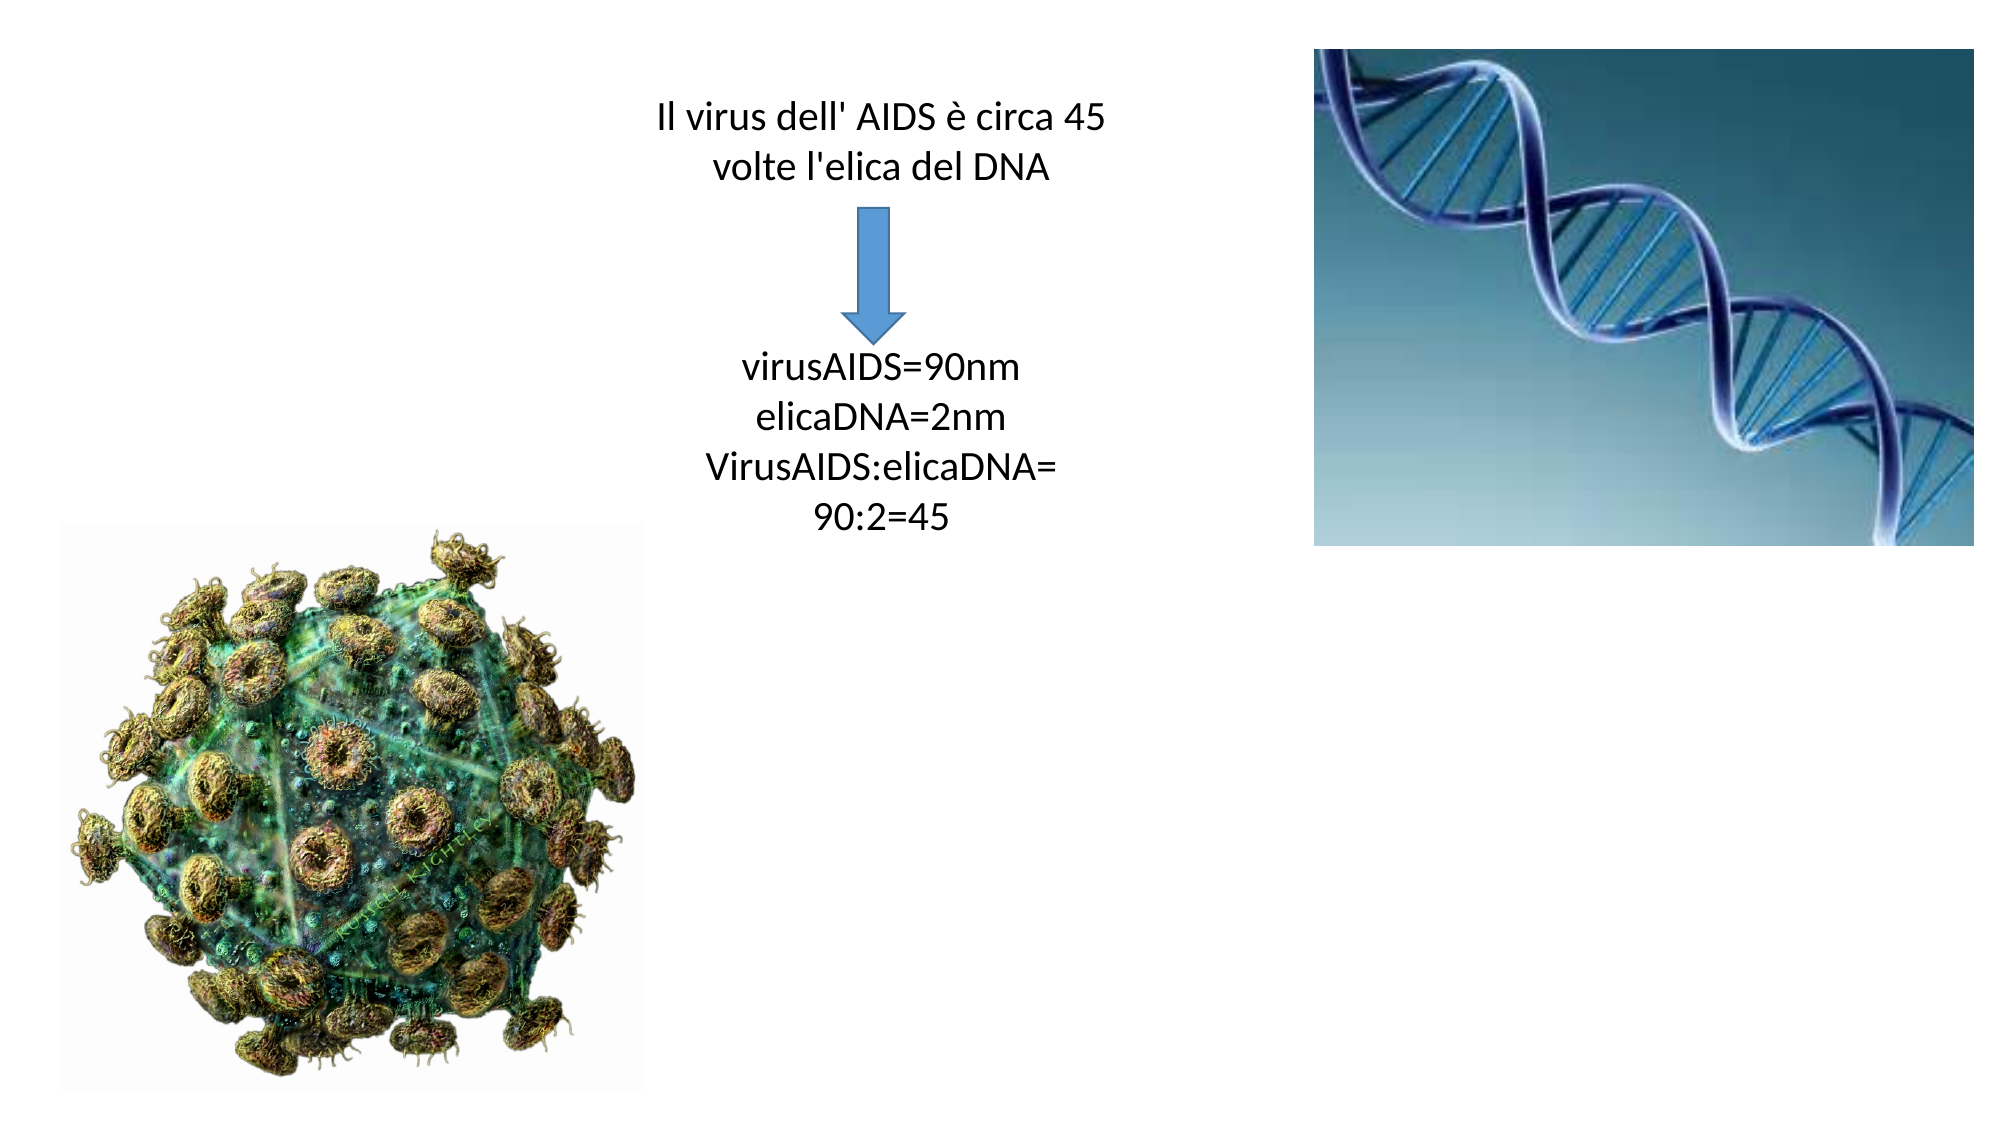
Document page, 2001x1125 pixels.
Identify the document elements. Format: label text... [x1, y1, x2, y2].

text_box Il virus dell' AIDS è circa 45 volte l'elica del DNA virusAIDS=90nm elicaDNA=2nm VirusAIDS:elicaDNA= 90:2=45 [618, 81, 1144, 547]
picture [62, 522, 644, 1092]
text_box [842, 207, 905, 345]
picture [1314, 49, 1974, 546]
